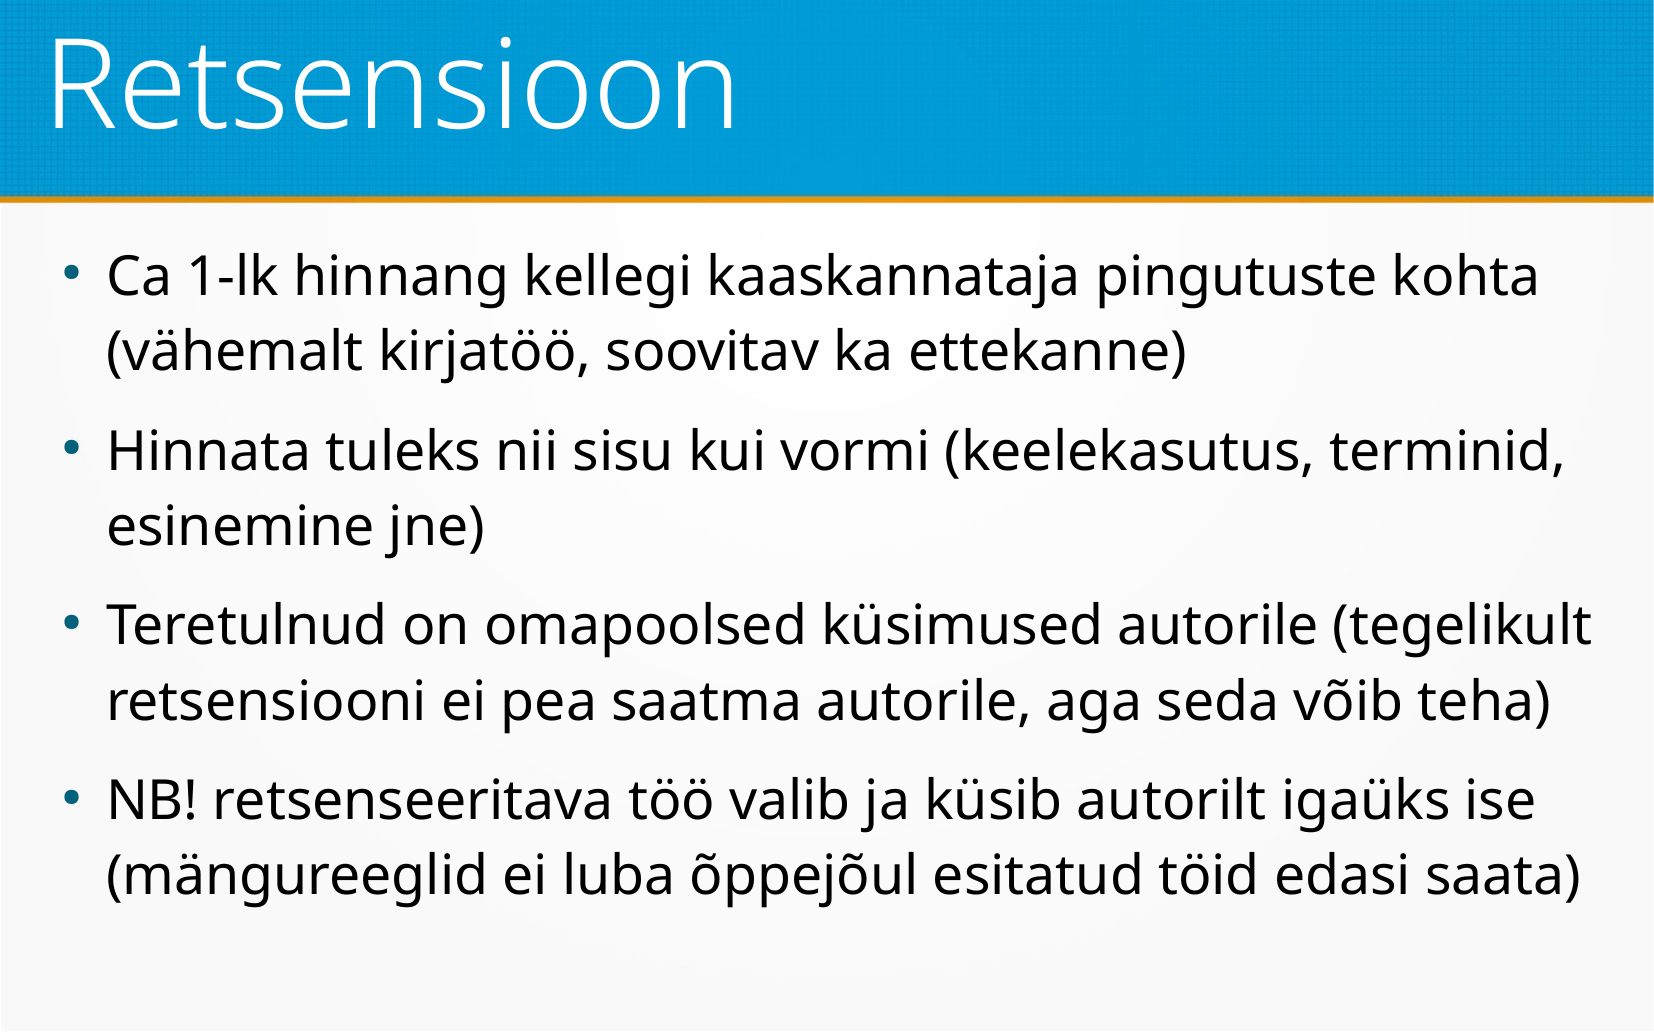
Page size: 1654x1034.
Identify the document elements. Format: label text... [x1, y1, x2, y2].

list Ca 1-lk hinnang kellegi kaaskannataja pingutuste kohta (vähemalt kirjatöö, soovitav ka ettekanne) Hinnata tuleks nii sisu kui vormi (keelekasutus, terminid, esinemine jne) Teretulnud on omapoolsed küsimused autorile (tegelikult retsensiooni ei pea saatma autorile, aga seda võib teha) NB! retsenseeritava töö valib ja küsib autorilt igaüks ise (mängureeglid ei luba õppejõul esitatud töid edasi saata) [47, 236, 1607, 1002]
title Retsensioon [43, 0, 1619, 166]
picture [0, 195, 1654, 1034]
